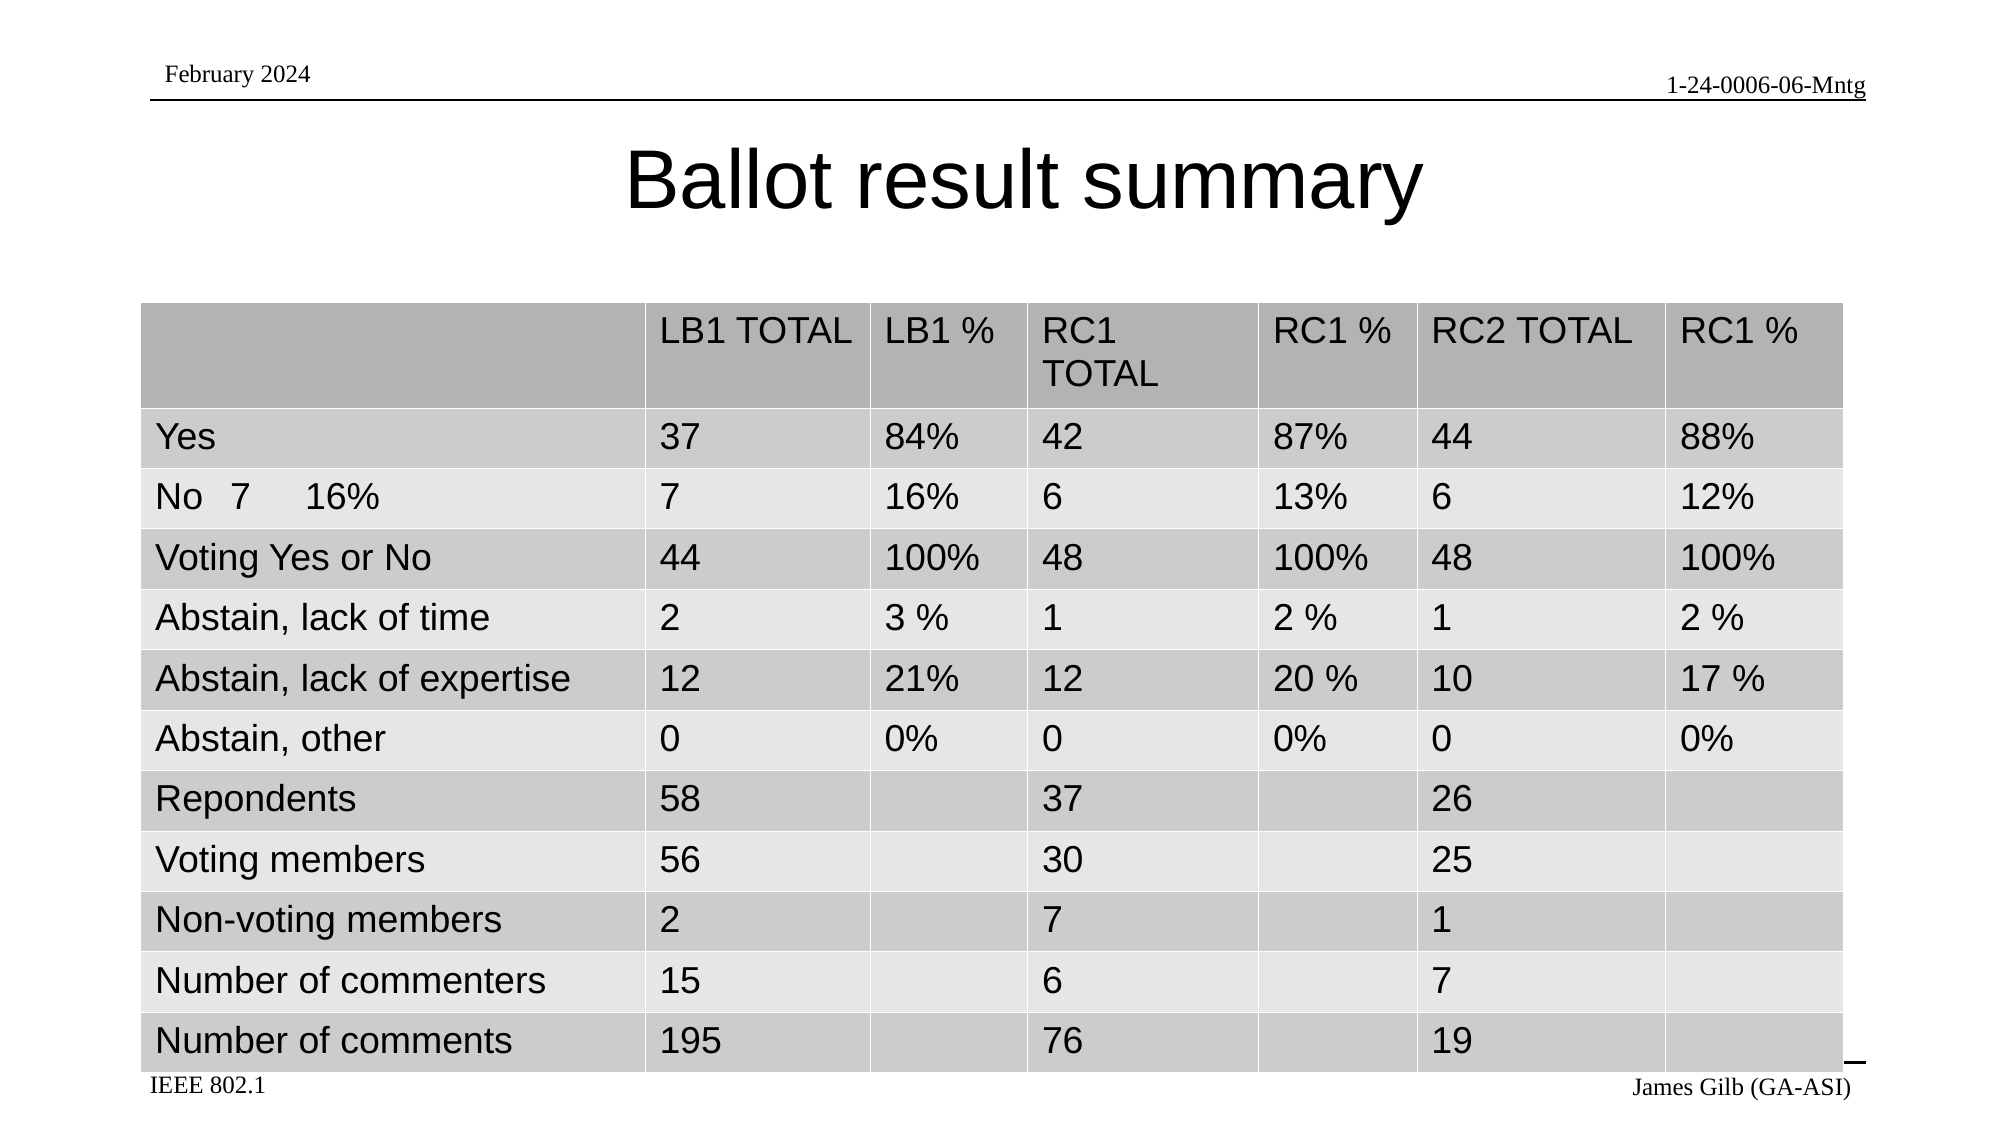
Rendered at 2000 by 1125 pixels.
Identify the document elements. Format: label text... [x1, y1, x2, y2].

table_cell 0% [1259, 711, 1417, 770]
table_cell 0 [1418, 711, 1665, 770]
table_cell [1666, 1013, 1843, 1072]
table_cell 84% [871, 409, 1027, 468]
table_cell 1 [1028, 590, 1258, 649]
table_cell 100% [1666, 529, 1843, 589]
table_cell 30 [1028, 832, 1258, 891]
table_header RC1 % [1259, 303, 1417, 408]
table_cell 0% [871, 711, 1027, 770]
table_cell [1259, 952, 1417, 1012]
table_cell 48 [1028, 529, 1258, 589]
table_cell 100% [871, 529, 1027, 589]
table_cell 88% [1666, 409, 1843, 468]
table_cell Number of comments [141, 1013, 645, 1072]
table_cell [871, 892, 1027, 951]
table_cell 19 [1418, 1013, 1665, 1072]
table_cell 44 [1418, 409, 1665, 468]
table_header RC2 TOTAL [1418, 303, 1665, 408]
table_cell 15 [646, 952, 870, 1012]
table_cell 44 [646, 529, 870, 589]
table_cell 17 % [1666, 650, 1843, 710]
table_cell 6 [1418, 469, 1665, 528]
table_cell 3 % [871, 590, 1027, 649]
table_cell 12 [646, 650, 870, 710]
table_cell 16% [871, 469, 1027, 528]
table_cell 13% [1259, 469, 1417, 528]
table_cell [1666, 771, 1843, 831]
title Ballot result summary [149, 112, 1900, 238]
table_cell [1259, 832, 1417, 891]
table_header RC1 TOTAL [1028, 303, 1258, 408]
table_cell Abstain, lack of expertise [141, 650, 645, 710]
table_cell 1 [1418, 590, 1665, 649]
table_header LB1 TOTAL [646, 303, 870, 408]
table_cell Voting Yes or No [141, 529, 645, 589]
table_cell 195 [646, 1013, 870, 1072]
table_cell 37 [1028, 771, 1258, 831]
table_cell 2 % [1666, 590, 1843, 649]
table_cell 10 [1418, 650, 1665, 710]
table_cell 0 [1028, 711, 1258, 770]
table_cell 87% [1259, 409, 1417, 468]
table_cell 12% [1666, 469, 1843, 528]
table_cell 58 [646, 771, 870, 831]
table_cell 2 % [1259, 590, 1417, 649]
table_cell 20 % [1259, 650, 1417, 710]
table_cell Non-voting members [141, 892, 645, 951]
table_cell Repondents [141, 771, 645, 831]
table_cell 42 [1028, 409, 1258, 468]
table_cell 56 [646, 832, 870, 891]
table_cell Abstain, lack of time [141, 590, 645, 649]
table_cell 25 [1418, 832, 1665, 891]
table_cell 12 [1028, 650, 1258, 710]
table_cell 0 [646, 711, 870, 770]
table_cell 1 [1418, 892, 1665, 951]
table_header LB1 % [871, 303, 1027, 408]
table_cell Yes [141, 409, 645, 468]
table_cell 7 [1418, 952, 1665, 1012]
table_cell 7 [646, 469, 870, 528]
table_cell 48 [1418, 529, 1665, 589]
table_cell [1666, 952, 1843, 1012]
table_header [141, 303, 645, 408]
table_cell [1666, 832, 1843, 891]
table_cell [1259, 892, 1417, 951]
table_cell 37 [646, 409, 870, 468]
table_cell 2 [646, 892, 870, 951]
table_cell 26 [1418, 771, 1665, 831]
table_header RC1 % [1666, 303, 1843, 408]
table_cell 100% [1259, 529, 1417, 589]
table_cell [871, 1013, 1027, 1072]
table_cell 21% [871, 650, 1027, 710]
table_cell [1259, 771, 1417, 831]
table_cell Abstain, other [141, 711, 645, 770]
table_cell 6 [1028, 469, 1258, 528]
table_cell Number of commenters [141, 952, 645, 1012]
table_cell [1259, 1013, 1417, 1072]
table_cell [1666, 892, 1843, 951]
table_cell 76 [1028, 1013, 1258, 1072]
table_cell [871, 832, 1027, 891]
table_cell [871, 771, 1027, 831]
table_cell 7 [1028, 892, 1258, 951]
table_cell [871, 952, 1027, 1012]
table_cell No 7 16% [141, 469, 645, 528]
table_cell 2 [646, 590, 870, 649]
table_cell 0% [1666, 711, 1843, 770]
table_cell 6 [1028, 952, 1258, 1012]
table_cell Voting members [141, 832, 645, 891]
